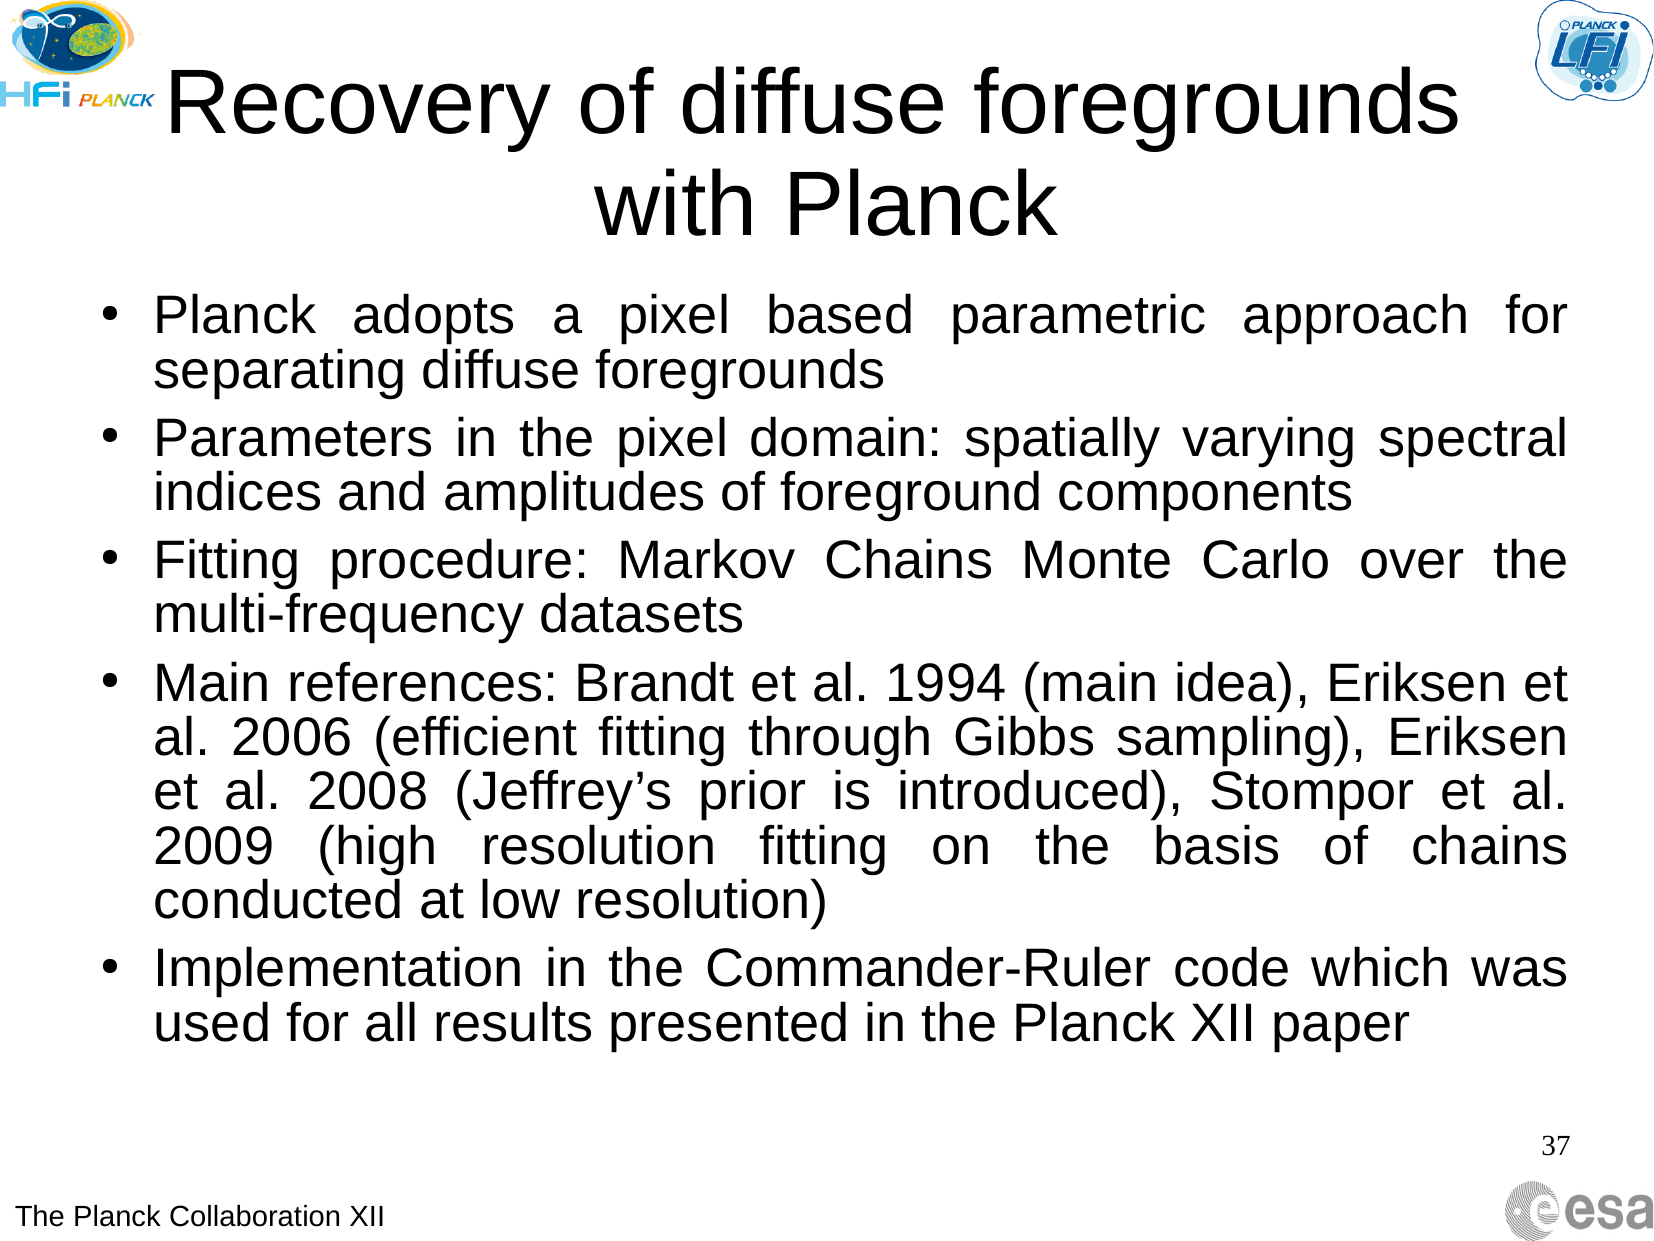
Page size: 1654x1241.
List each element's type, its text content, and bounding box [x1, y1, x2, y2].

text_box The Planck Collaboration XII [0, 1192, 402, 1241]
picture [1505, 1181, 1654, 1241]
title Recovery of diffuse foregrounds with Planck [0, 49, 1654, 257]
picture [1535, 0, 1654, 49]
picture [0, 0, 156, 49]
list Planck adopts a pixel based parametric approach for separating diffuse foregrounds Parameters in the pixel domain: spatially varying spectral indices and amplitudes of foreground components Fitting procedure: Markov Chains Monte Carlo over the multi-frequency datasets Main references: Brandt et al. 1994 (main idea), Eriksen et al. 2006 (efficient fitting through Gibbs sampling), Eriksen et al. 2008 (Jeffrey’s prior is introduced), Stompor et al. 2009 (high resolution fitting on the basis of chains conducted at low resolution) Implementation in the Commander-Ruler code which was used for all results presented in the Planck XII paper [82, 290, 1571, 1059]
